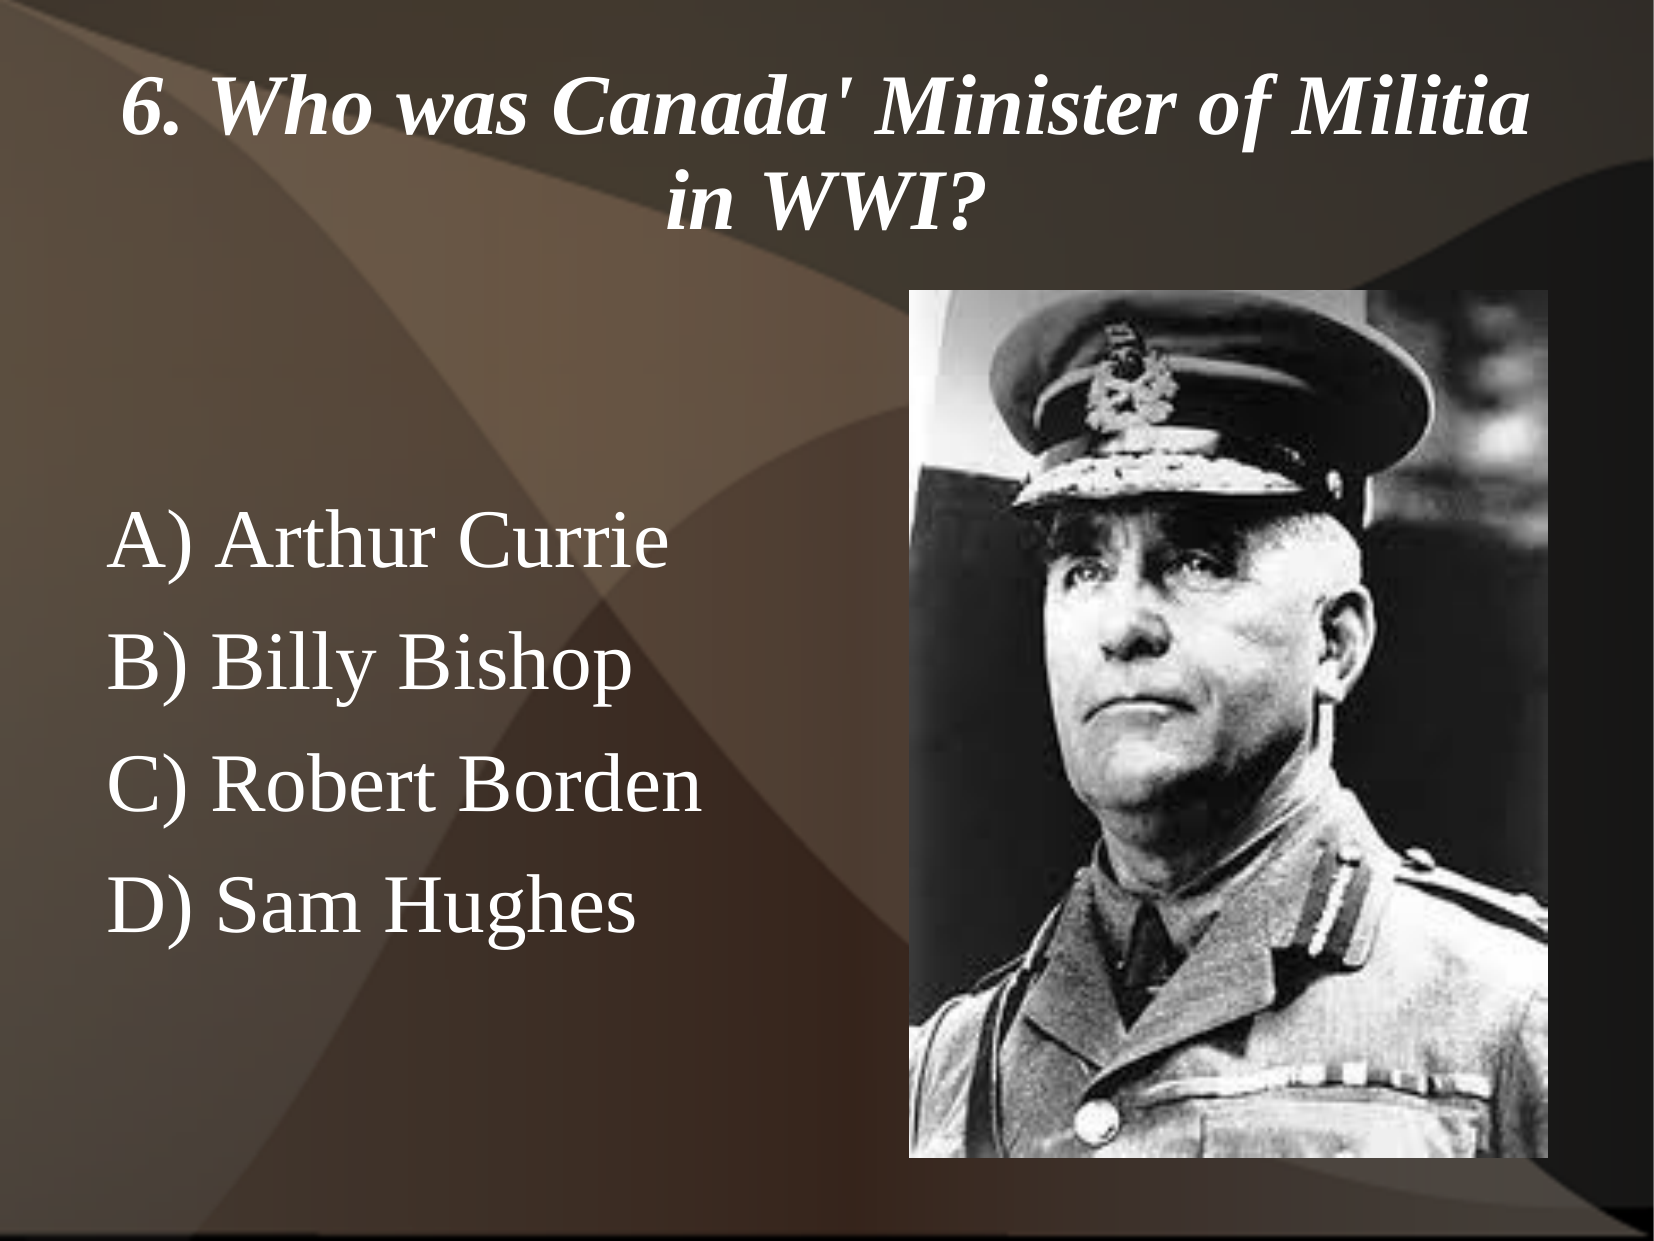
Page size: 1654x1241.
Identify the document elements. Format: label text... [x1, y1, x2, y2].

title 6. Who was Canada' Minister of Militia in WWI? [82, 49, 1571, 257]
picture [0, 0, 1654, 1241]
list A) Arthur Currie B) Billy Bishop C) Robert Borden D) Sam Hughes [106, 389, 804, 1123]
